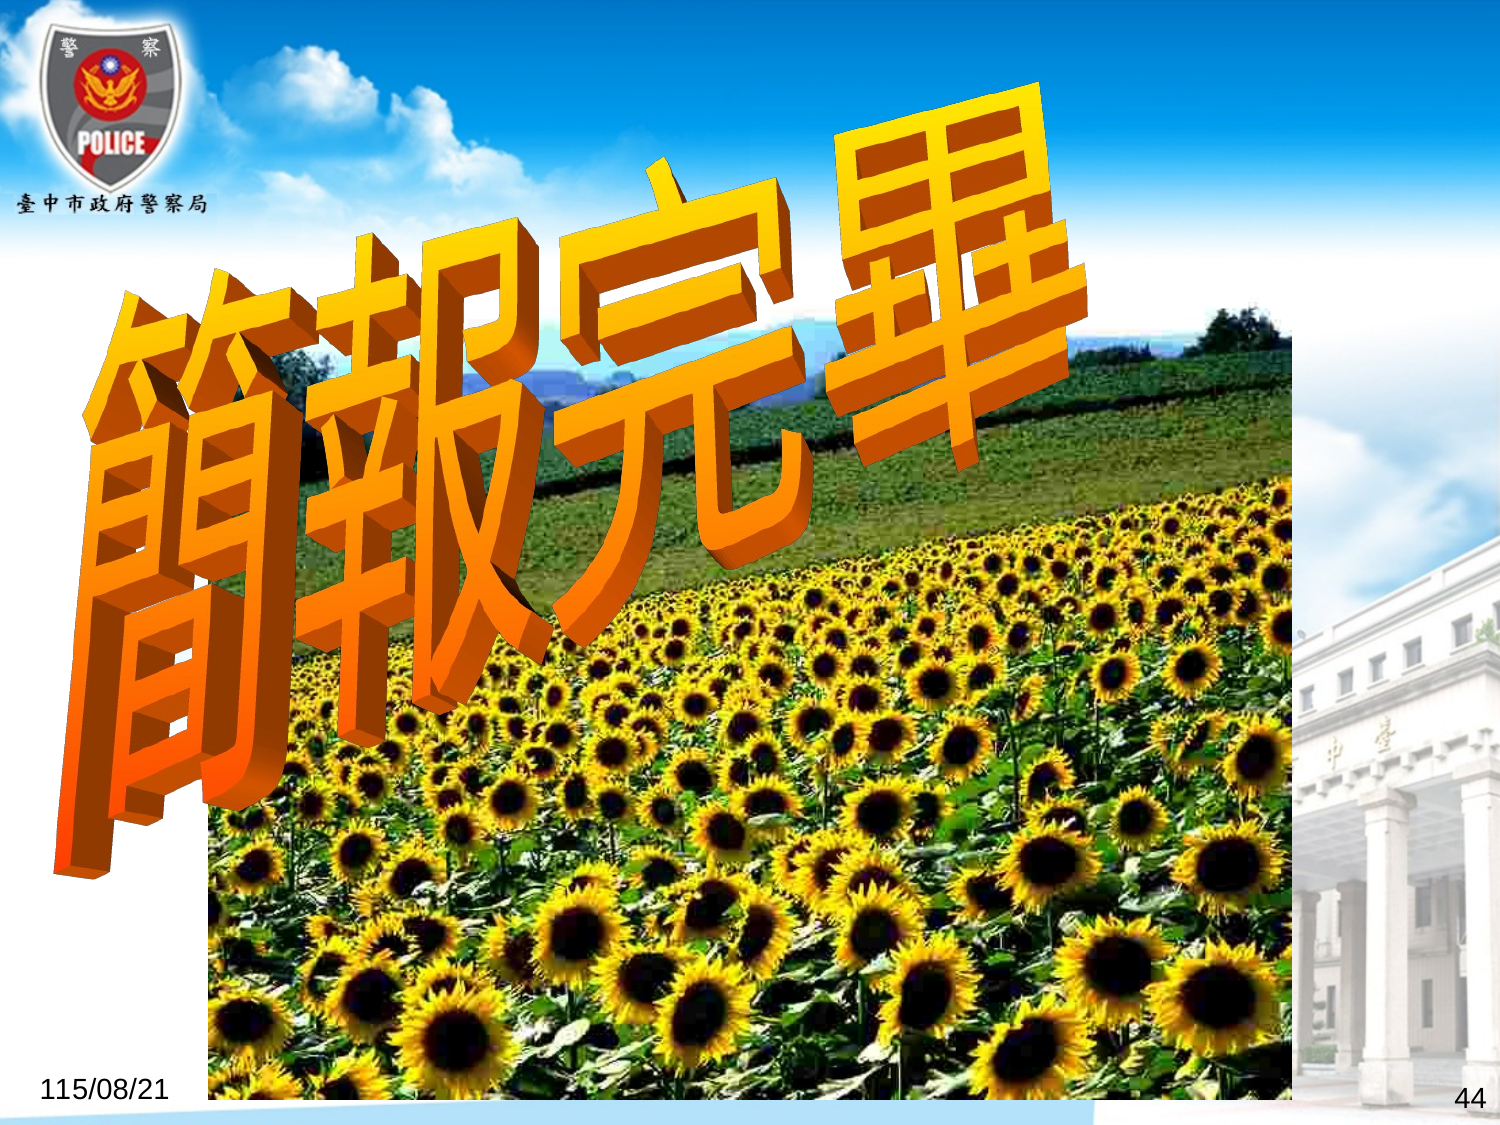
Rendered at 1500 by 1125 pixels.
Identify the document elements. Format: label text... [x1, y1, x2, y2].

picture [961, 248, 981, 310]
text_box 110/05/08 [24, 1062, 376, 1103]
picture [0, 0, 1500, 1125]
text_box <number> [1151, 1071, 1500, 1125]
picture [895, 263, 941, 322]
